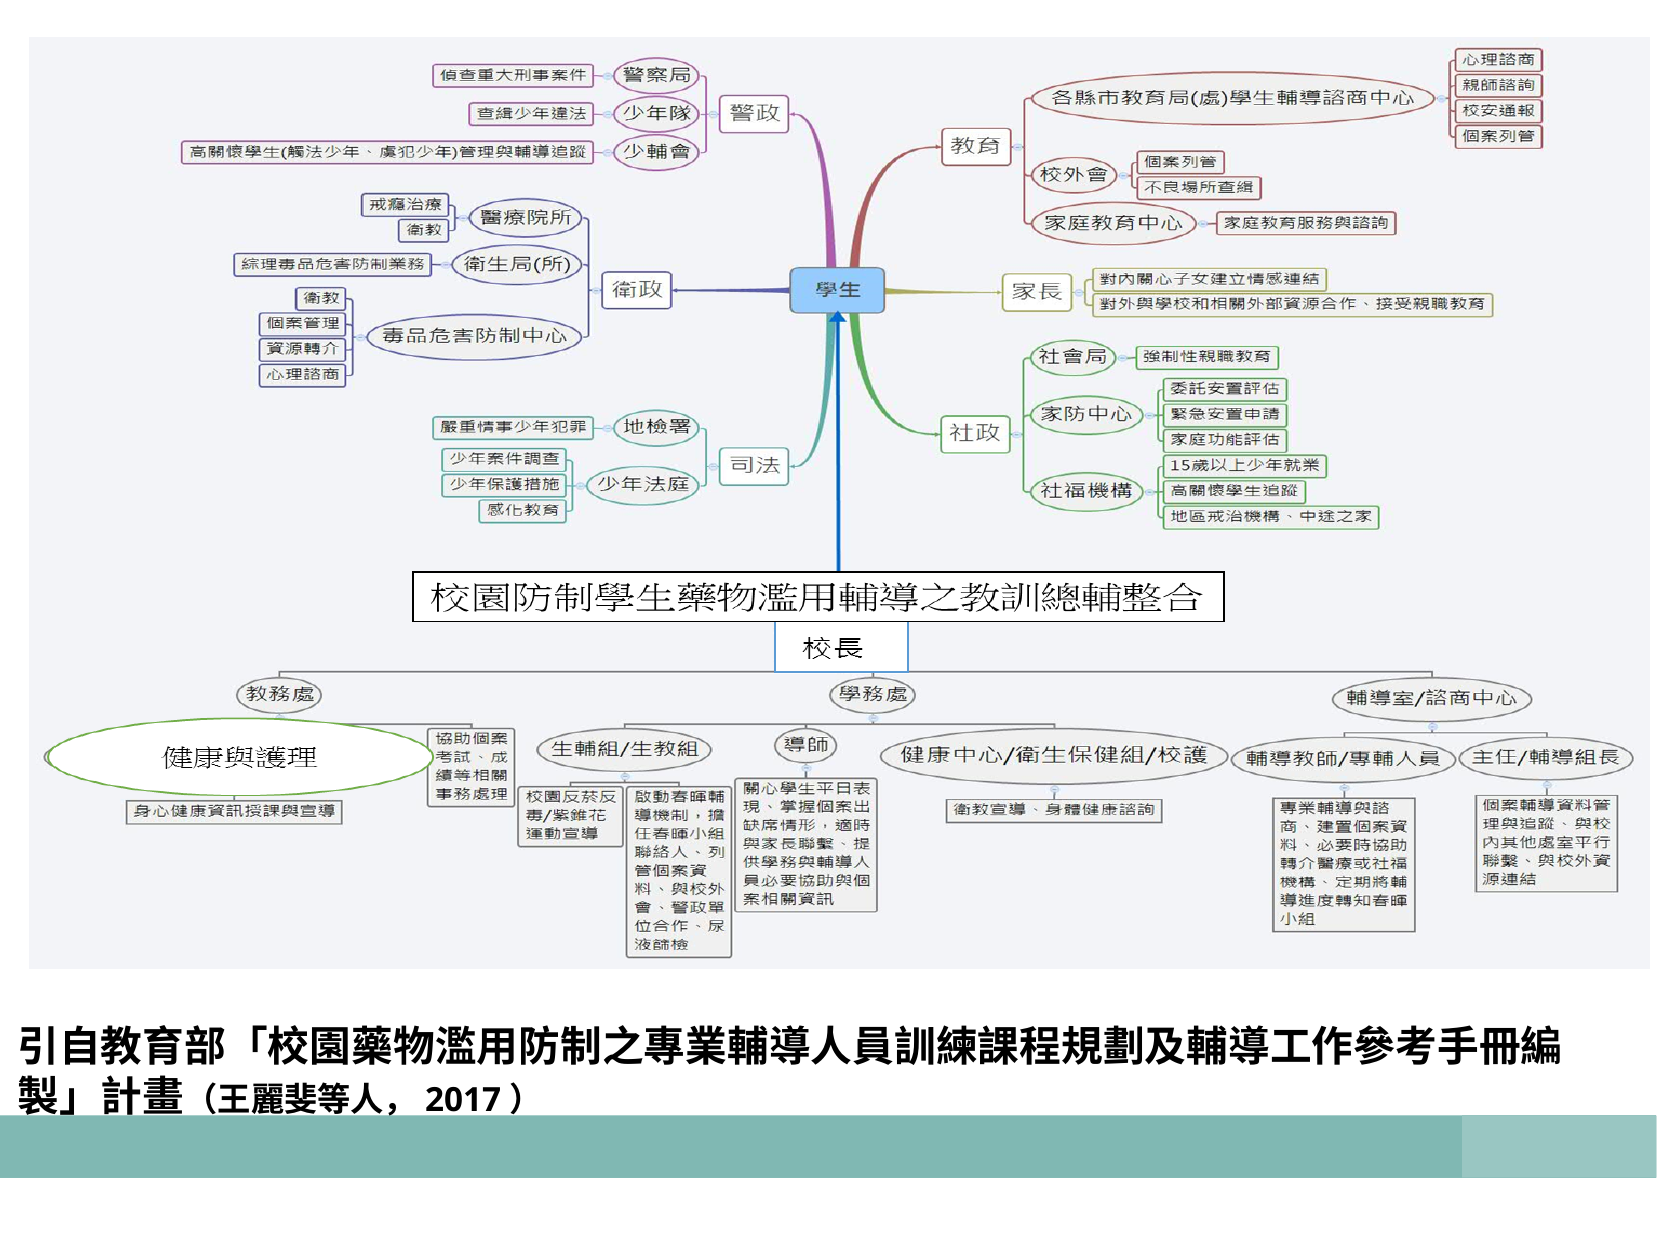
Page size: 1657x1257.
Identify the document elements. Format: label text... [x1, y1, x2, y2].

picture [29, 37, 1650, 969]
text_box 引自教育部「校園藥物濫用防制之專業輔導人員訓練課程規劃及輔導工作參考手冊編製」計畫（王麗斐等人，2017） [2, 1012, 1650, 1128]
